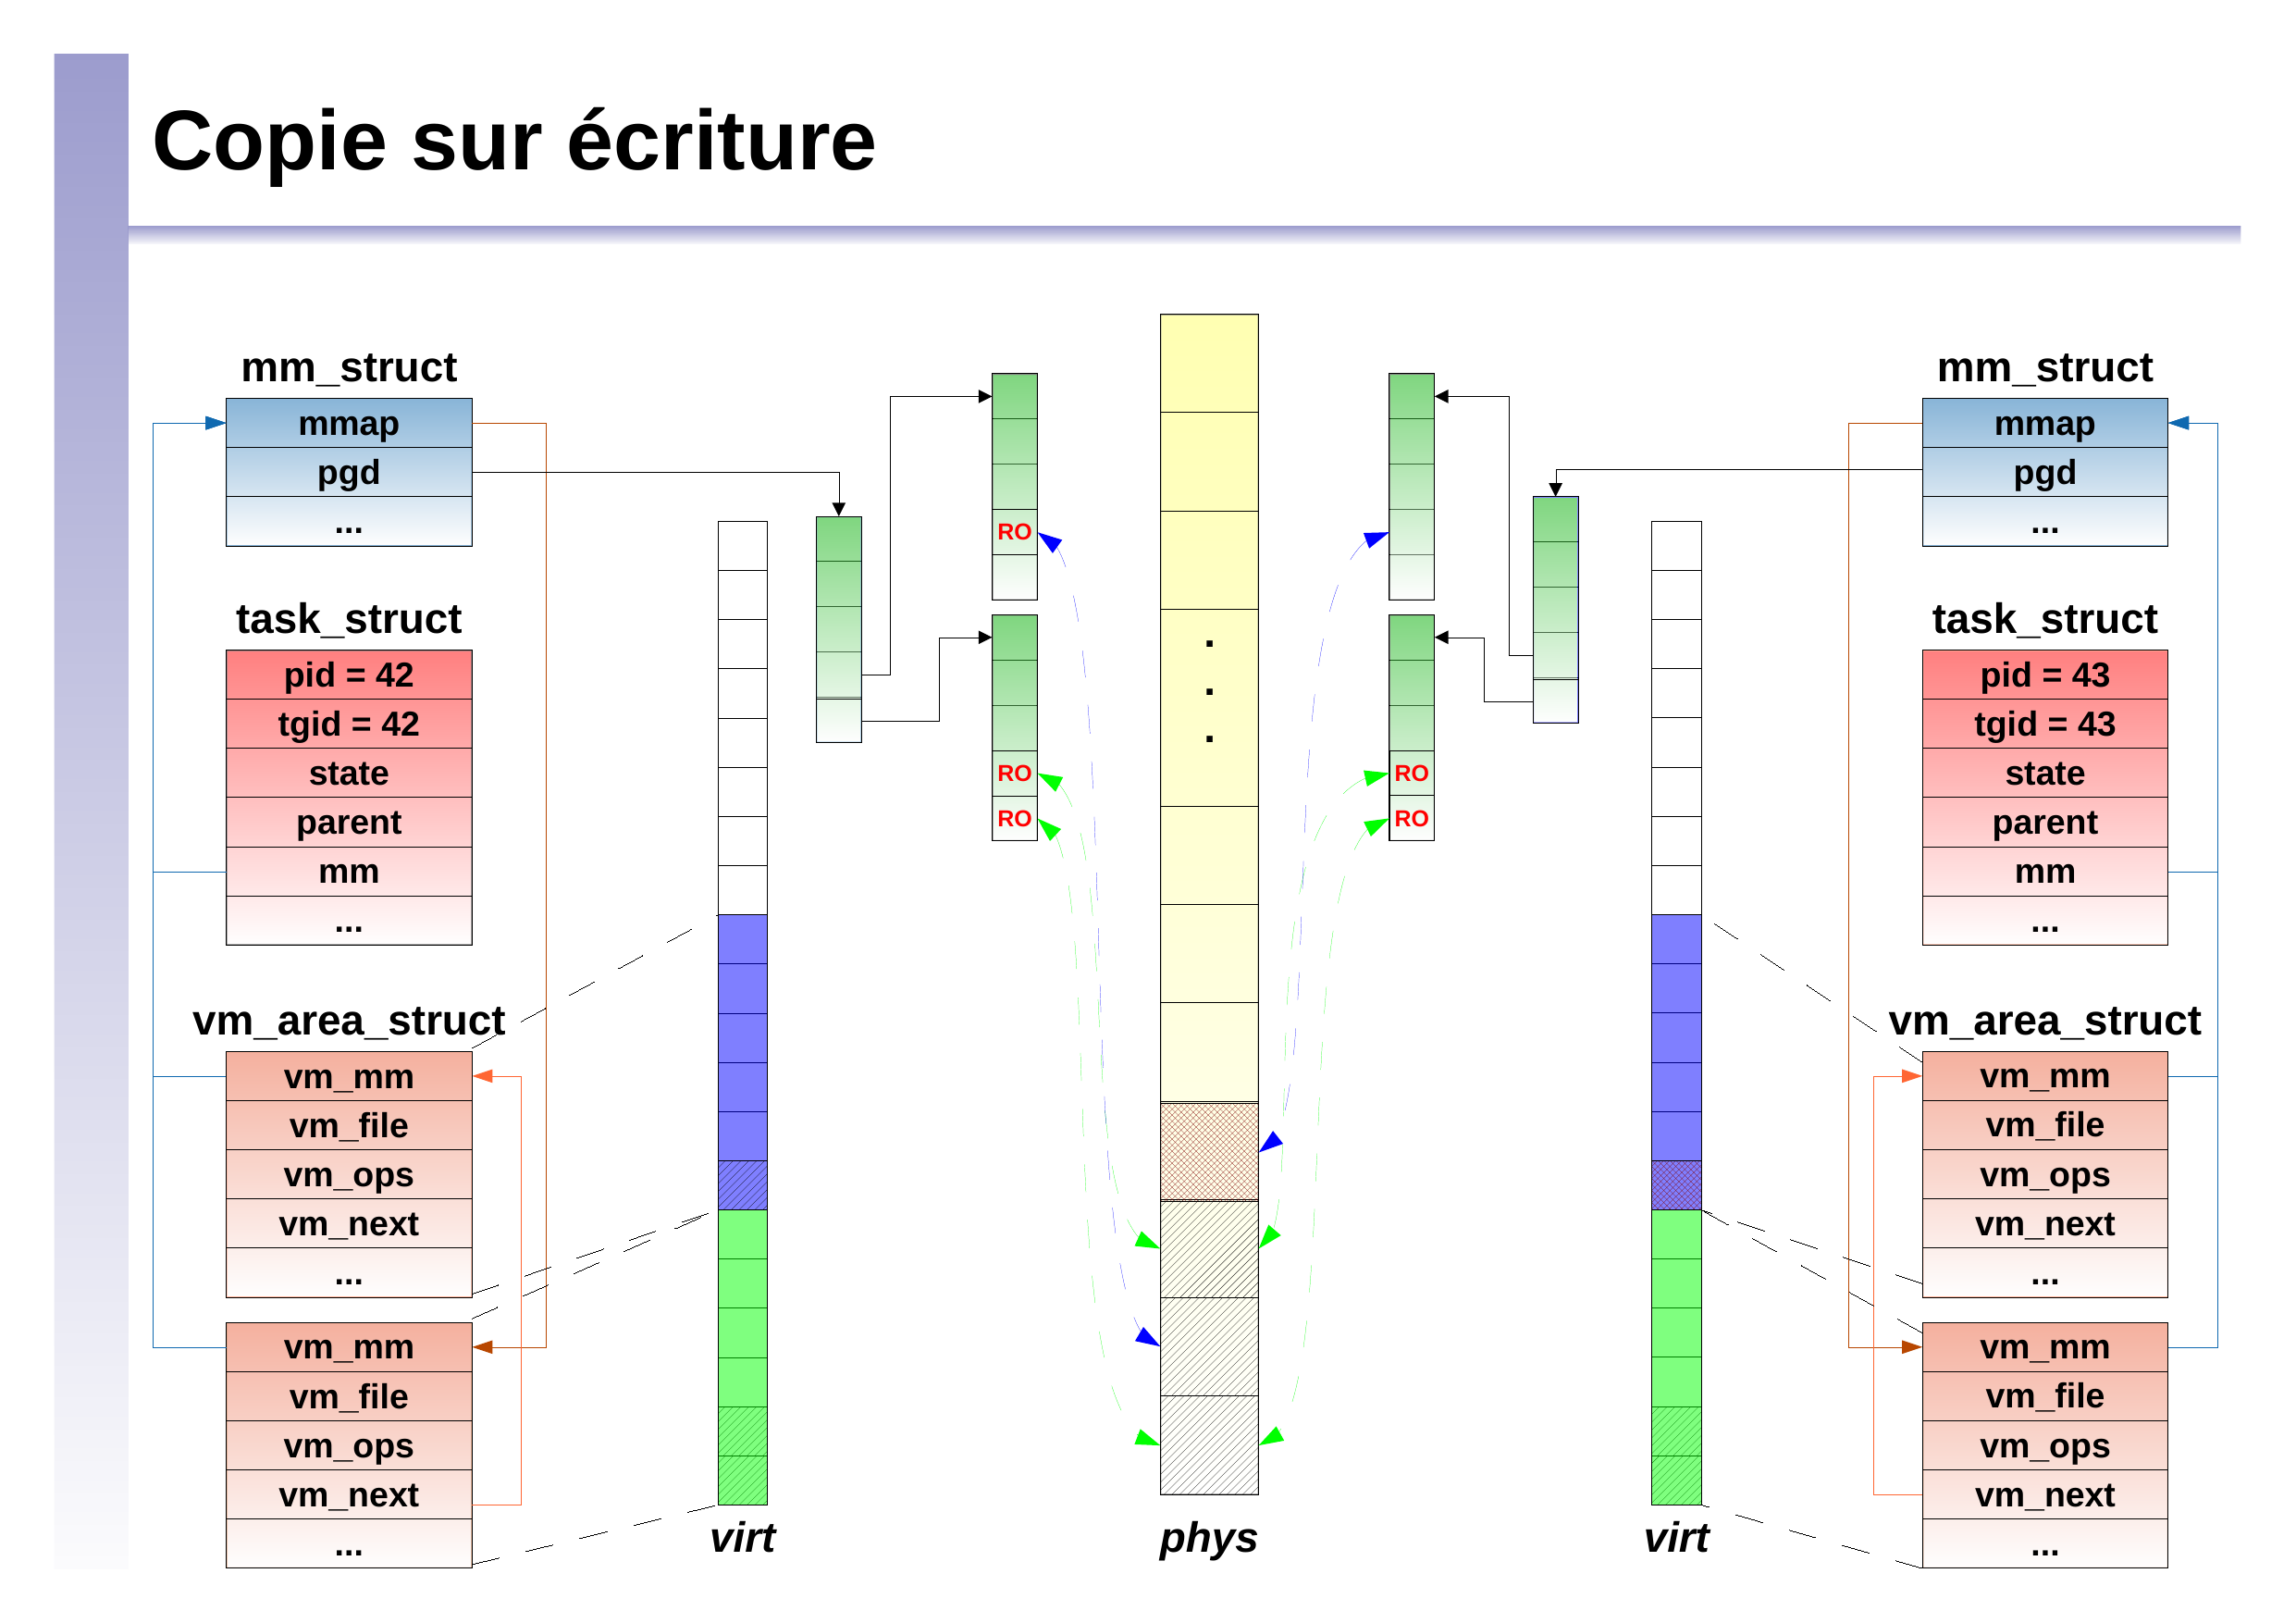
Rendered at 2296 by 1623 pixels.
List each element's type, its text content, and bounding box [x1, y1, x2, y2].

text_box tgid = 43 [1922, 700, 2168, 749]
text_box ... [226, 497, 473, 547]
text_box [1389, 373, 1435, 601]
text_box RO [1389, 795, 1435, 841]
text_box vm_next [1922, 1469, 2168, 1519]
text_box [992, 555, 1038, 601]
text_box vm_mm [226, 1323, 473, 1372]
text_box RO [992, 796, 1038, 841]
text_box vm_file [1922, 1372, 2168, 1421]
text_box RO [1389, 750, 1435, 795]
text_box [1161, 315, 1258, 412]
text_box state [226, 749, 473, 798]
text_box vm_ops [226, 1150, 473, 1198]
text_box [817, 700, 861, 742]
text_box RO [992, 509, 1038, 555]
text_box [1161, 512, 1258, 609]
text_box ... [226, 1248, 473, 1298]
text_box tgid = 42 [226, 700, 473, 749]
text_box parent [226, 798, 473, 848]
text_box mm_struct [226, 343, 473, 398]
text_box vm_next [226, 1198, 473, 1248]
text_box mm [1922, 848, 2168, 897]
text_box [816, 516, 862, 699]
text_box [992, 614, 1038, 750]
text_box [992, 373, 1038, 509]
text_box [1161, 413, 1258, 511]
text_box task_struct [226, 595, 473, 650]
text_box vm_mm [226, 1052, 473, 1101]
text_box mm [226, 848, 473, 897]
text_box vm_file [1922, 1101, 2168, 1150]
text_box task_struct [1922, 595, 2168, 650]
text_box vm_area_struct [1873, 996, 2217, 1052]
text_box vm_file [226, 1101, 473, 1150]
text_box vm_file [226, 1372, 473, 1421]
text_box mm_struct [1922, 343, 2168, 398]
text_box virt [1602, 1513, 1751, 1568]
text_box pid = 42 [226, 650, 473, 700]
text_box ... [1922, 1248, 2168, 1298]
text_box ... [1922, 1519, 2168, 1568]
text_box . . . [1160, 610, 1259, 806]
text_box virt [668, 1513, 817, 1568]
text_box [1534, 680, 1578, 723]
text_box [1160, 1102, 1259, 1495]
text_box [1161, 1003, 1258, 1101]
text_box vm_next [1922, 1198, 2168, 1248]
text_box pgd [226, 448, 473, 497]
text_box ... [226, 1519, 473, 1568]
text_box [1651, 914, 1702, 1505]
text_box vm_mm [1922, 1323, 2168, 1372]
text_box pgd [1922, 448, 2168, 497]
text_box phys [1135, 1513, 1284, 1568]
text_box [1533, 496, 1579, 679]
title Copie sur écriture [152, 54, 2241, 227]
text_box vm_mm [1922, 1052, 2168, 1101]
text_box pid = 43 [1922, 650, 2168, 700]
text_box vm_ops [1922, 1421, 2168, 1469]
text_box [718, 914, 768, 1505]
text_box vm_area_struct [177, 997, 522, 1052]
text_box state [1922, 749, 2168, 798]
text_box [1389, 614, 1435, 773]
text_box [1161, 905, 1258, 1002]
text_box vm_ops [1922, 1150, 2168, 1198]
text_box ... [1922, 497, 2168, 547]
text_box vm_ops [226, 1421, 473, 1469]
text_box mmap [226, 399, 473, 448]
text_box vm_next [226, 1469, 473, 1519]
text_box RO [992, 750, 1038, 796]
text_box parent [1922, 798, 2168, 848]
text_box ... [226, 897, 473, 946]
text_box ... [1922, 897, 2168, 946]
text_box [1161, 807, 1258, 904]
text_box mmap [1922, 399, 2168, 448]
